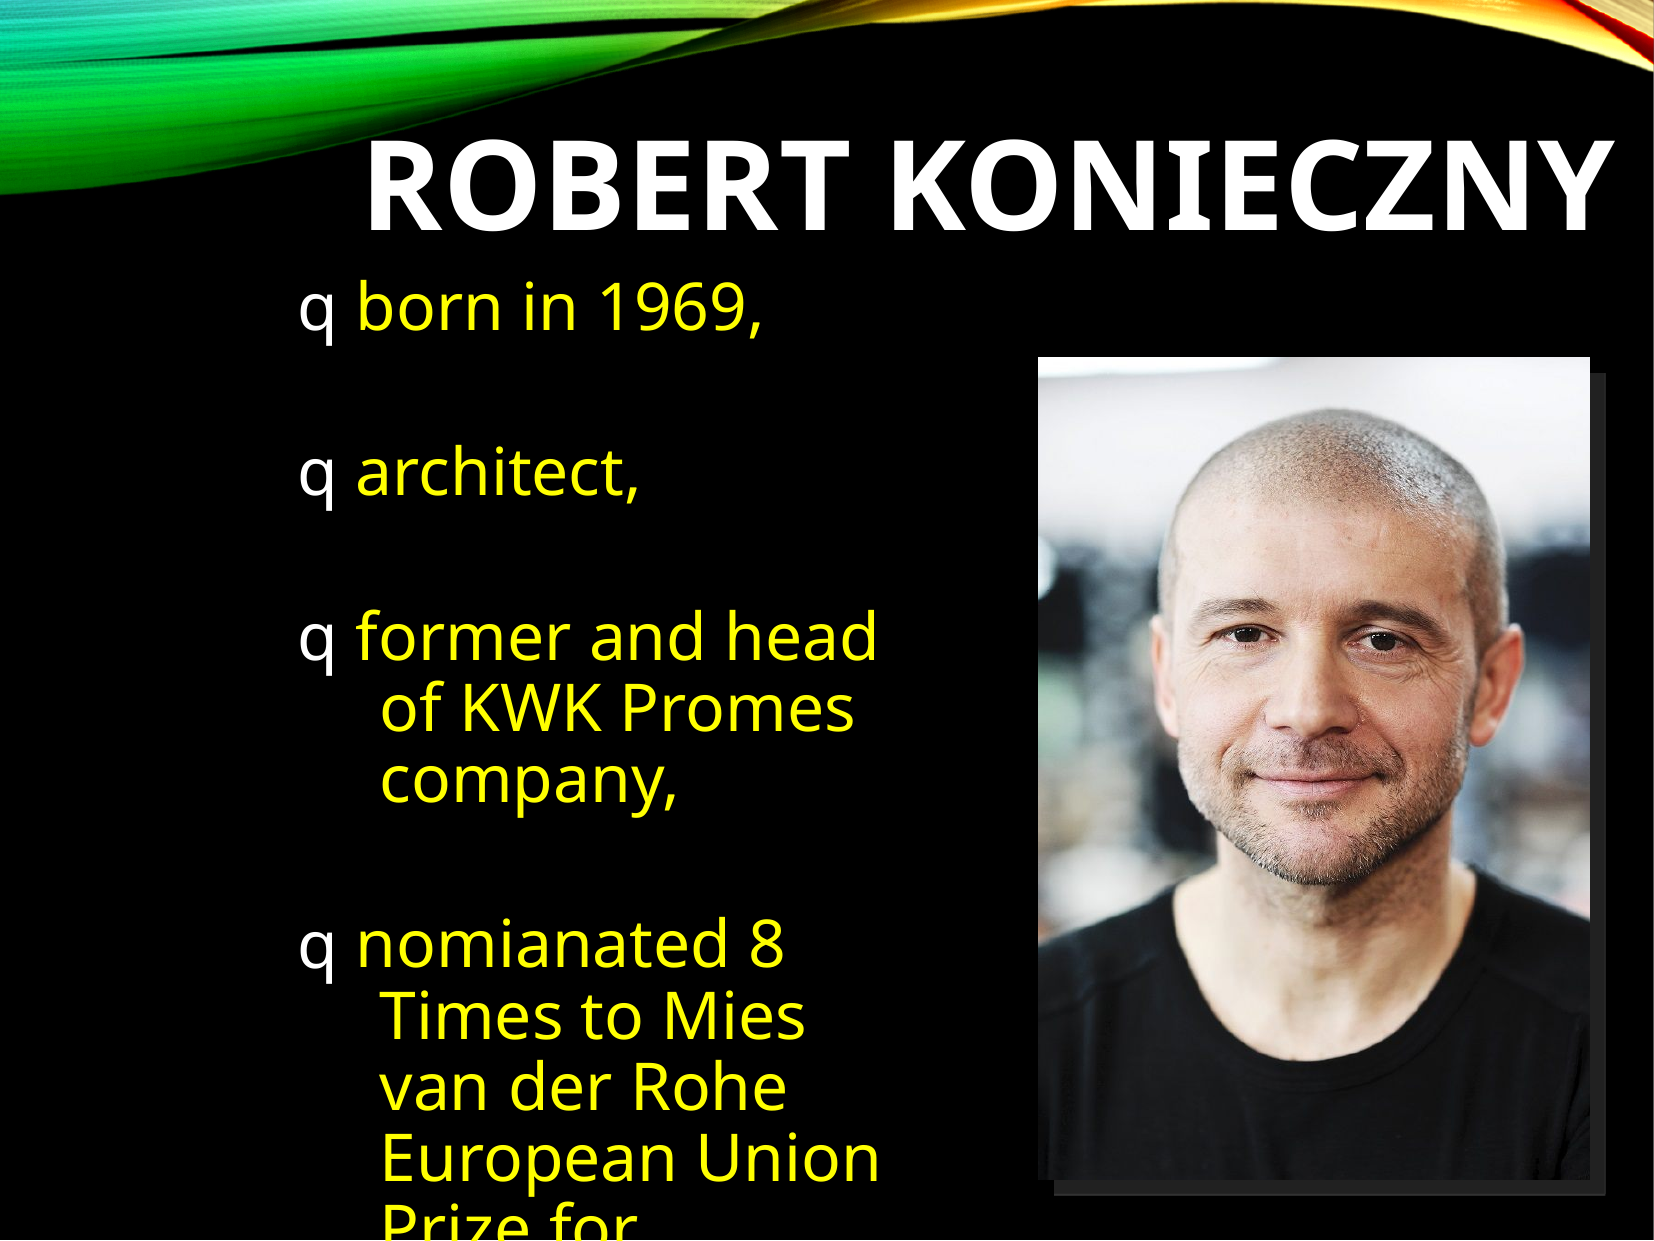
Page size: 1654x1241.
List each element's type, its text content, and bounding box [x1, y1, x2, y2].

list born in 1969, architect, former and head of KWK Promes company, nomianated 8 Times to Mies van der Rohe European Union Prize for Contemporary Architecture Award [0, 265, 939, 1229]
picture [1038, 357, 1590, 1180]
title ROBERT KONIECZNY [161, 114, 1654, 266]
